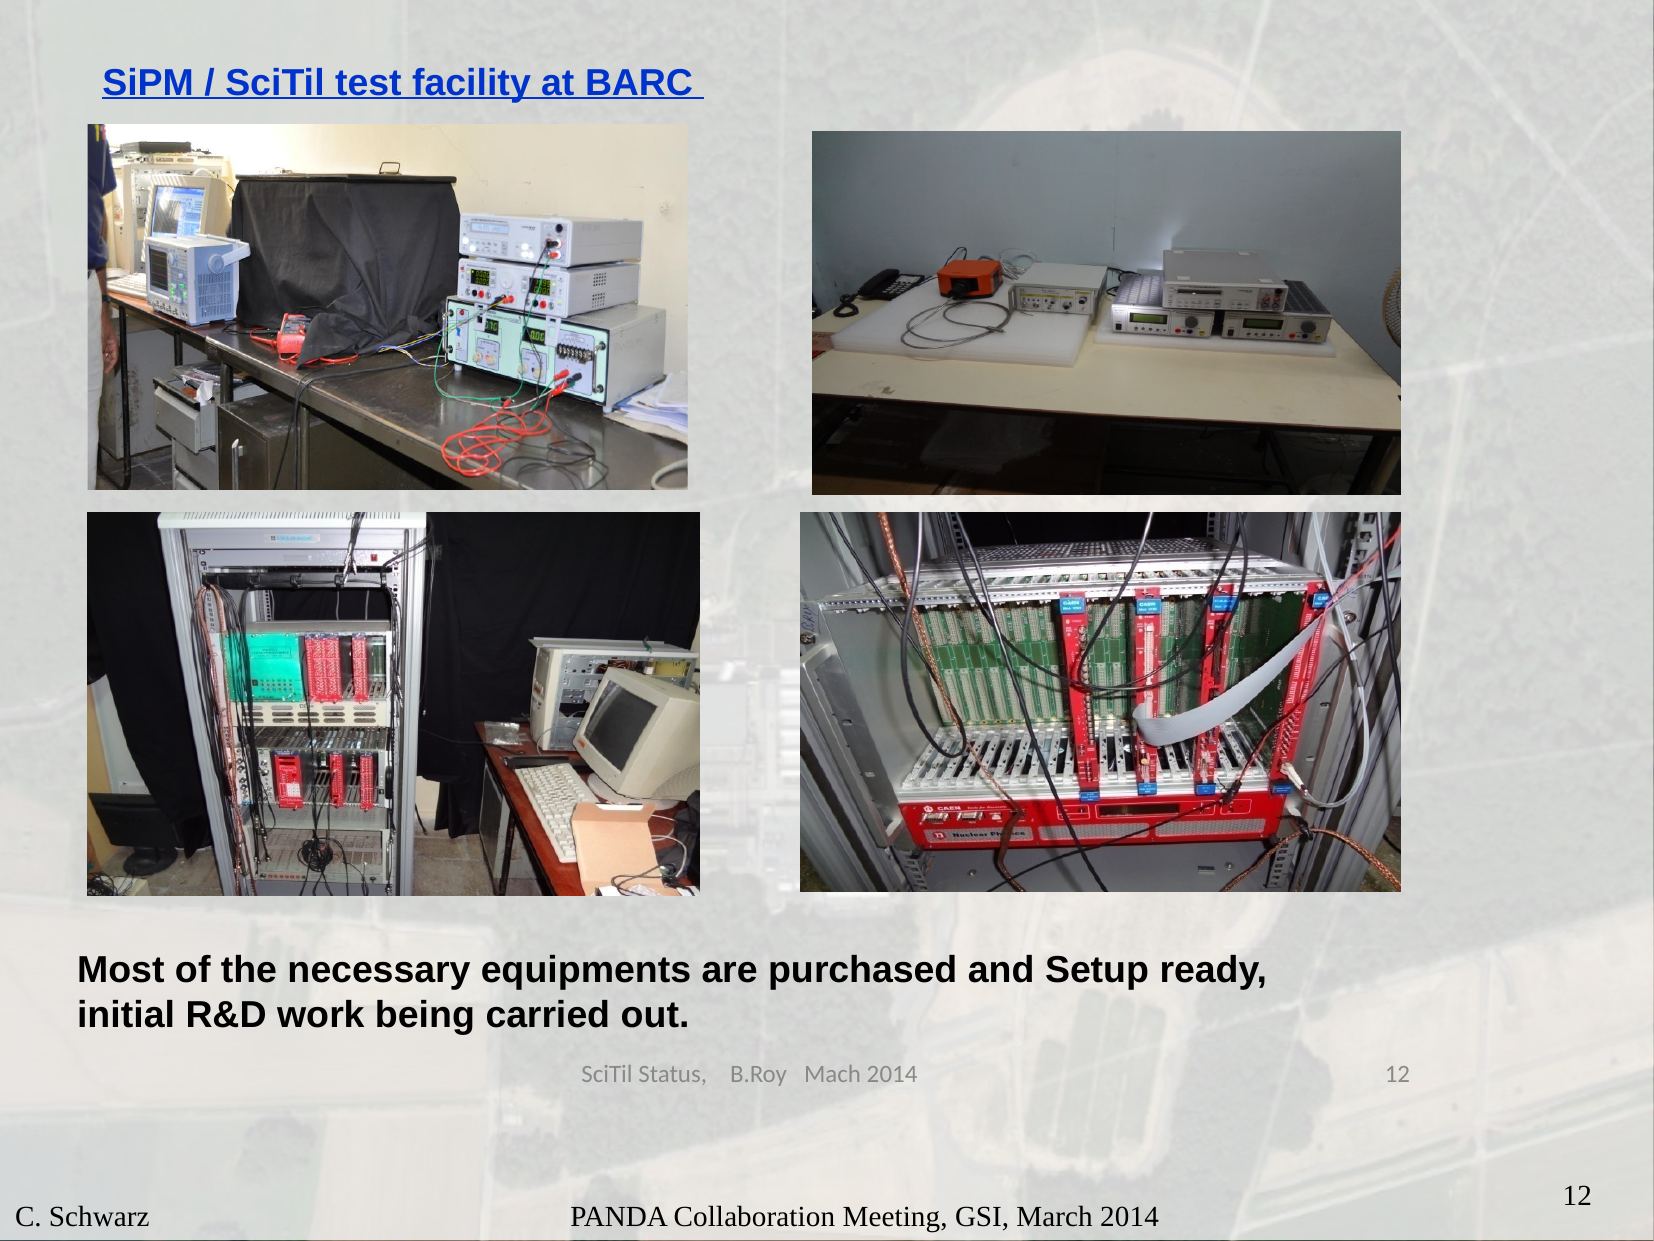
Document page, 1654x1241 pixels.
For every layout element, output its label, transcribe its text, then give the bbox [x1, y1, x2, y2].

text_box <number> [1074, 1042, 1426, 1103]
text_box SciTil Status, B.Roy Mach 2014 [512, 1042, 988, 1103]
text_box [87, 124, 688, 490]
picture [87, 512, 700, 897]
picture [800, 512, 1401, 892]
text_box SiPM / SciTil test facility at BARC [87, 50, 725, 111]
picture [812, 131, 1401, 496]
text_box Most of the necessary equipments are purchased and Setup ready, initial R&D work being carried out. [62, 937, 1401, 1043]
